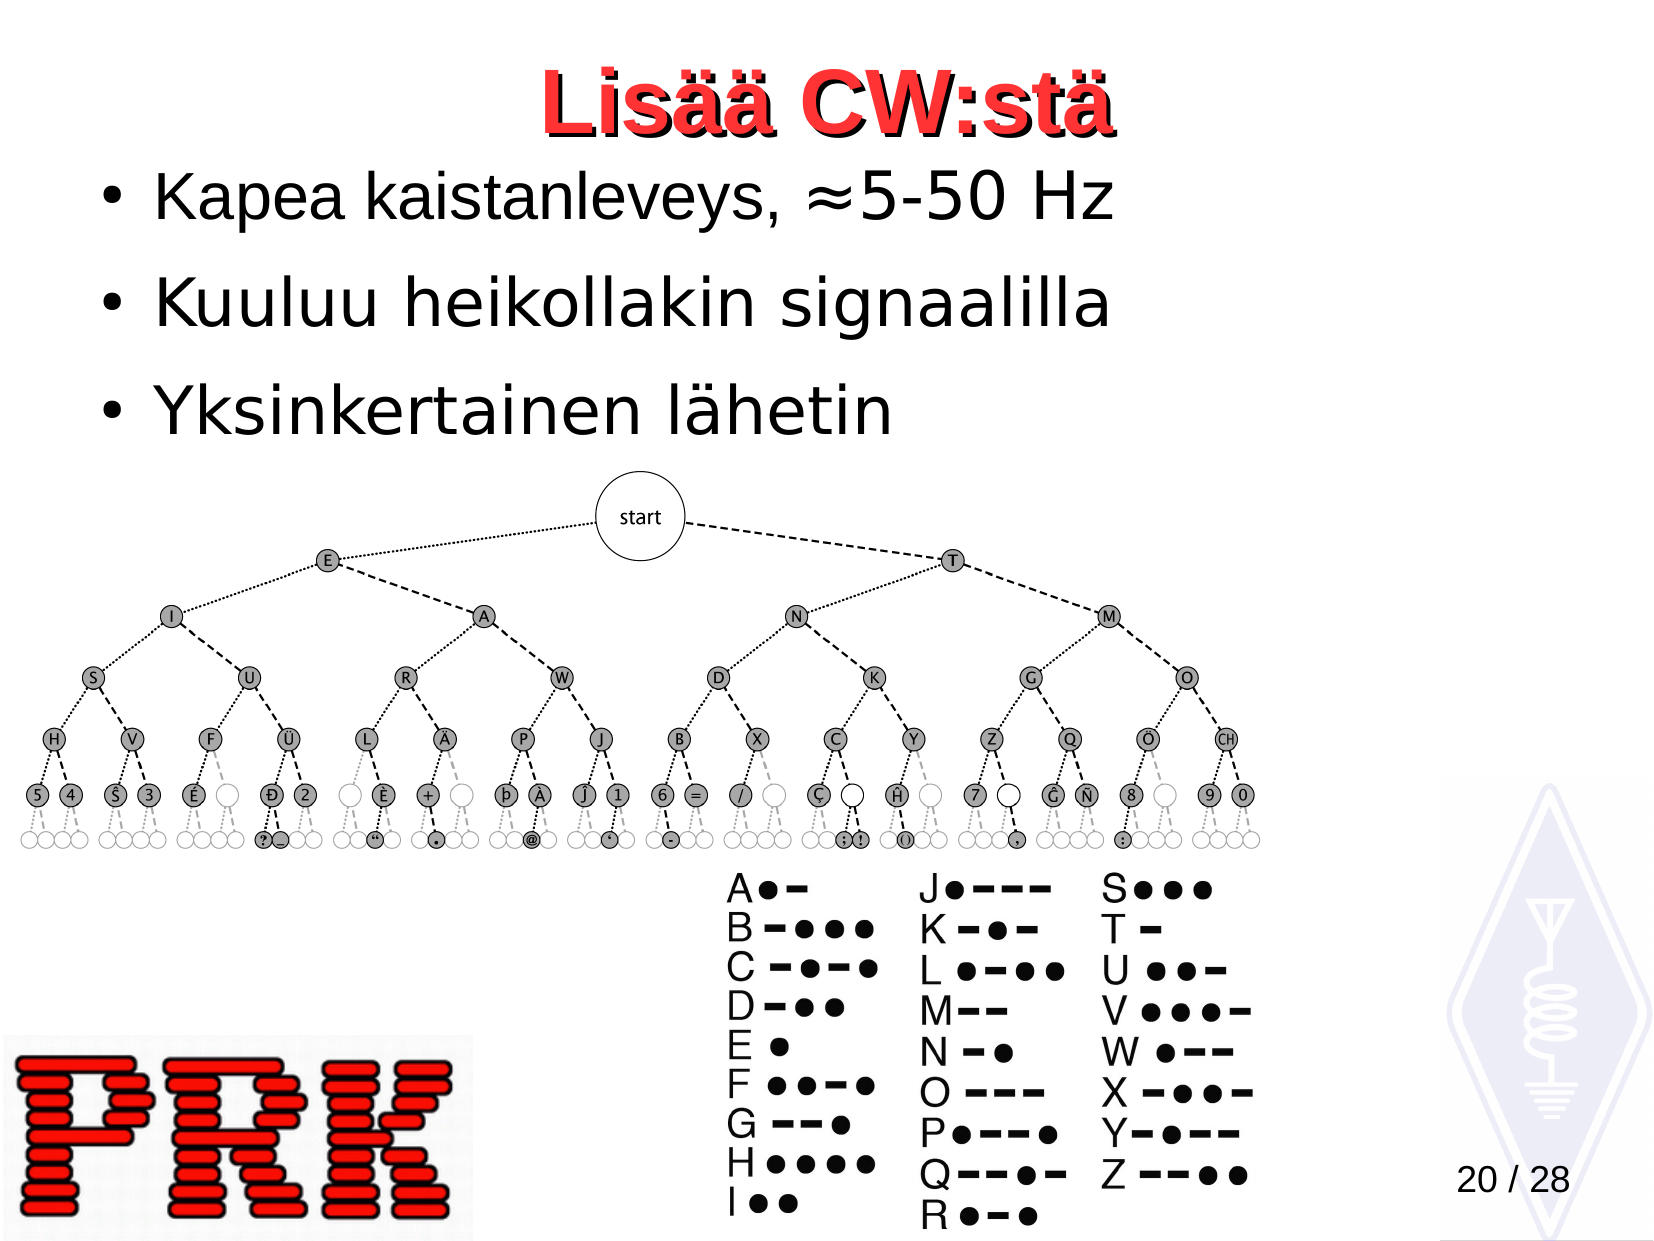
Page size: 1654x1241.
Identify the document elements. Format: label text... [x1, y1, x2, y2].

picture [3, 1035, 473, 1241]
title Lisää CW:stä [82, 49, 1571, 157]
picture [1440, 777, 1654, 1241]
picture [15, 460, 1278, 1241]
list Kapea kaistanleveys, ≈5-50 Hz Kuuluu heikollakin signaalilla Yksinkertainen lähetin [82, 157, 1571, 480]
